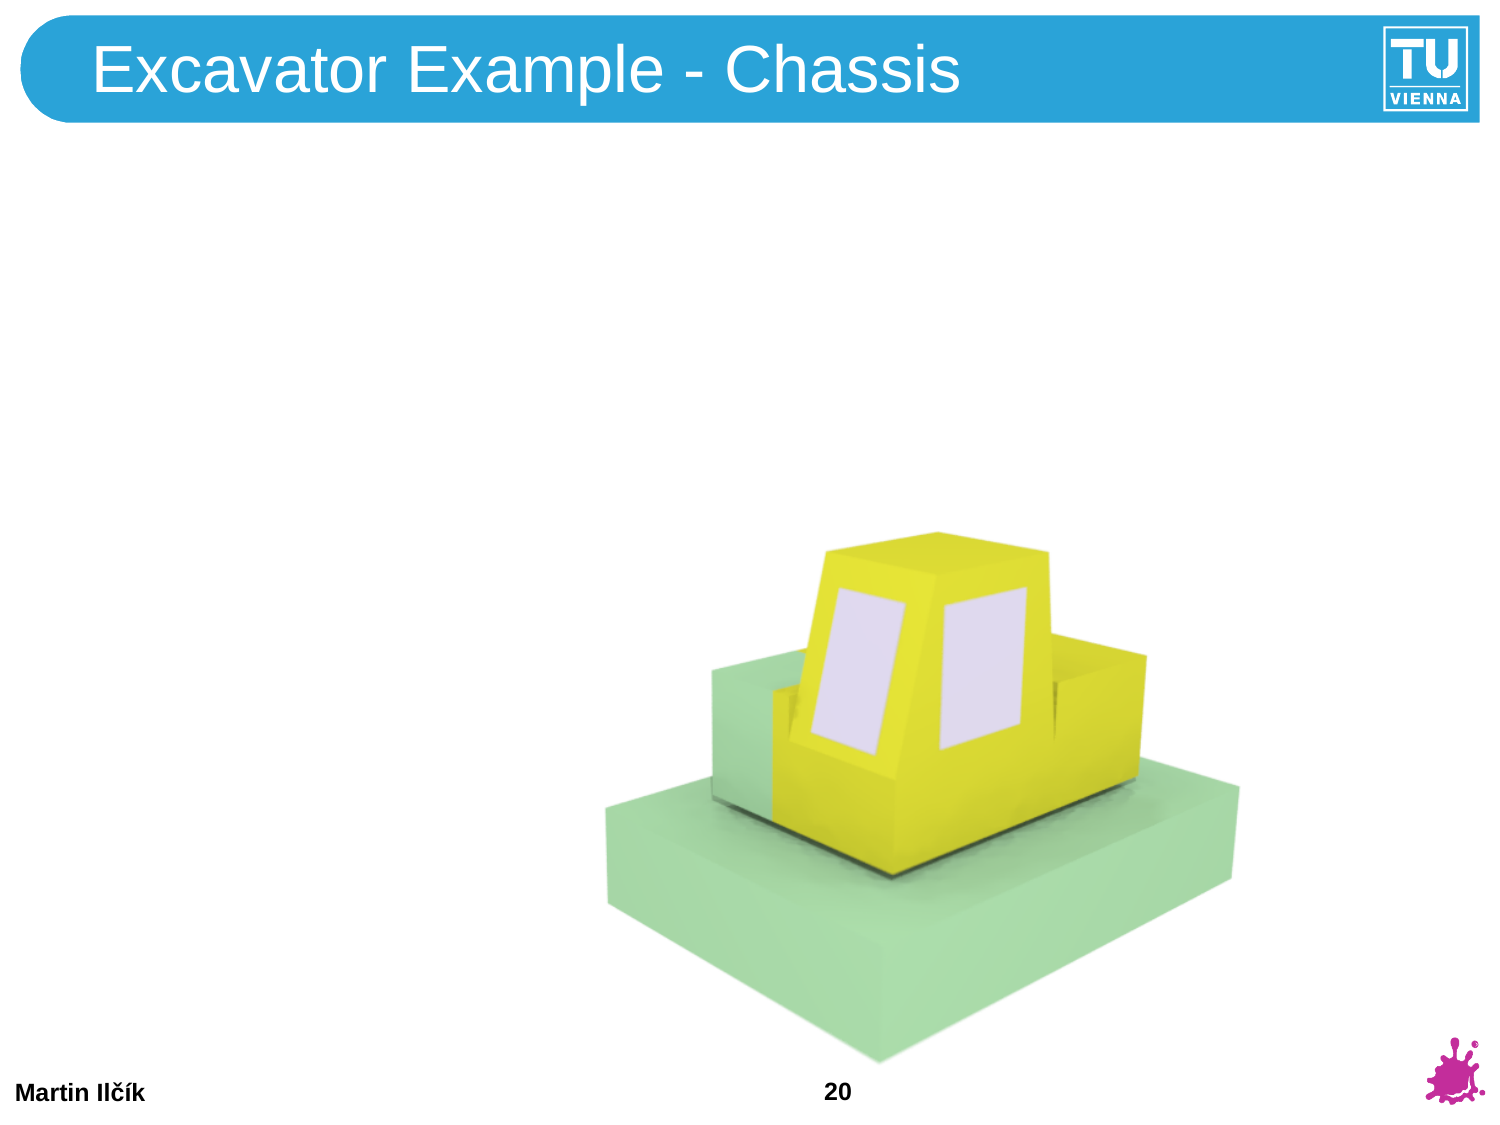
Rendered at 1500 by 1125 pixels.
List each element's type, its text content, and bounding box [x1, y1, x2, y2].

picture [116, 131, 1376, 1077]
text_box Martin Ilčík [0, 1068, 617, 1117]
text_box 41 [749, 1077, 927, 1117]
title Excavator Example - Chassis [76, 7, 1350, 132]
